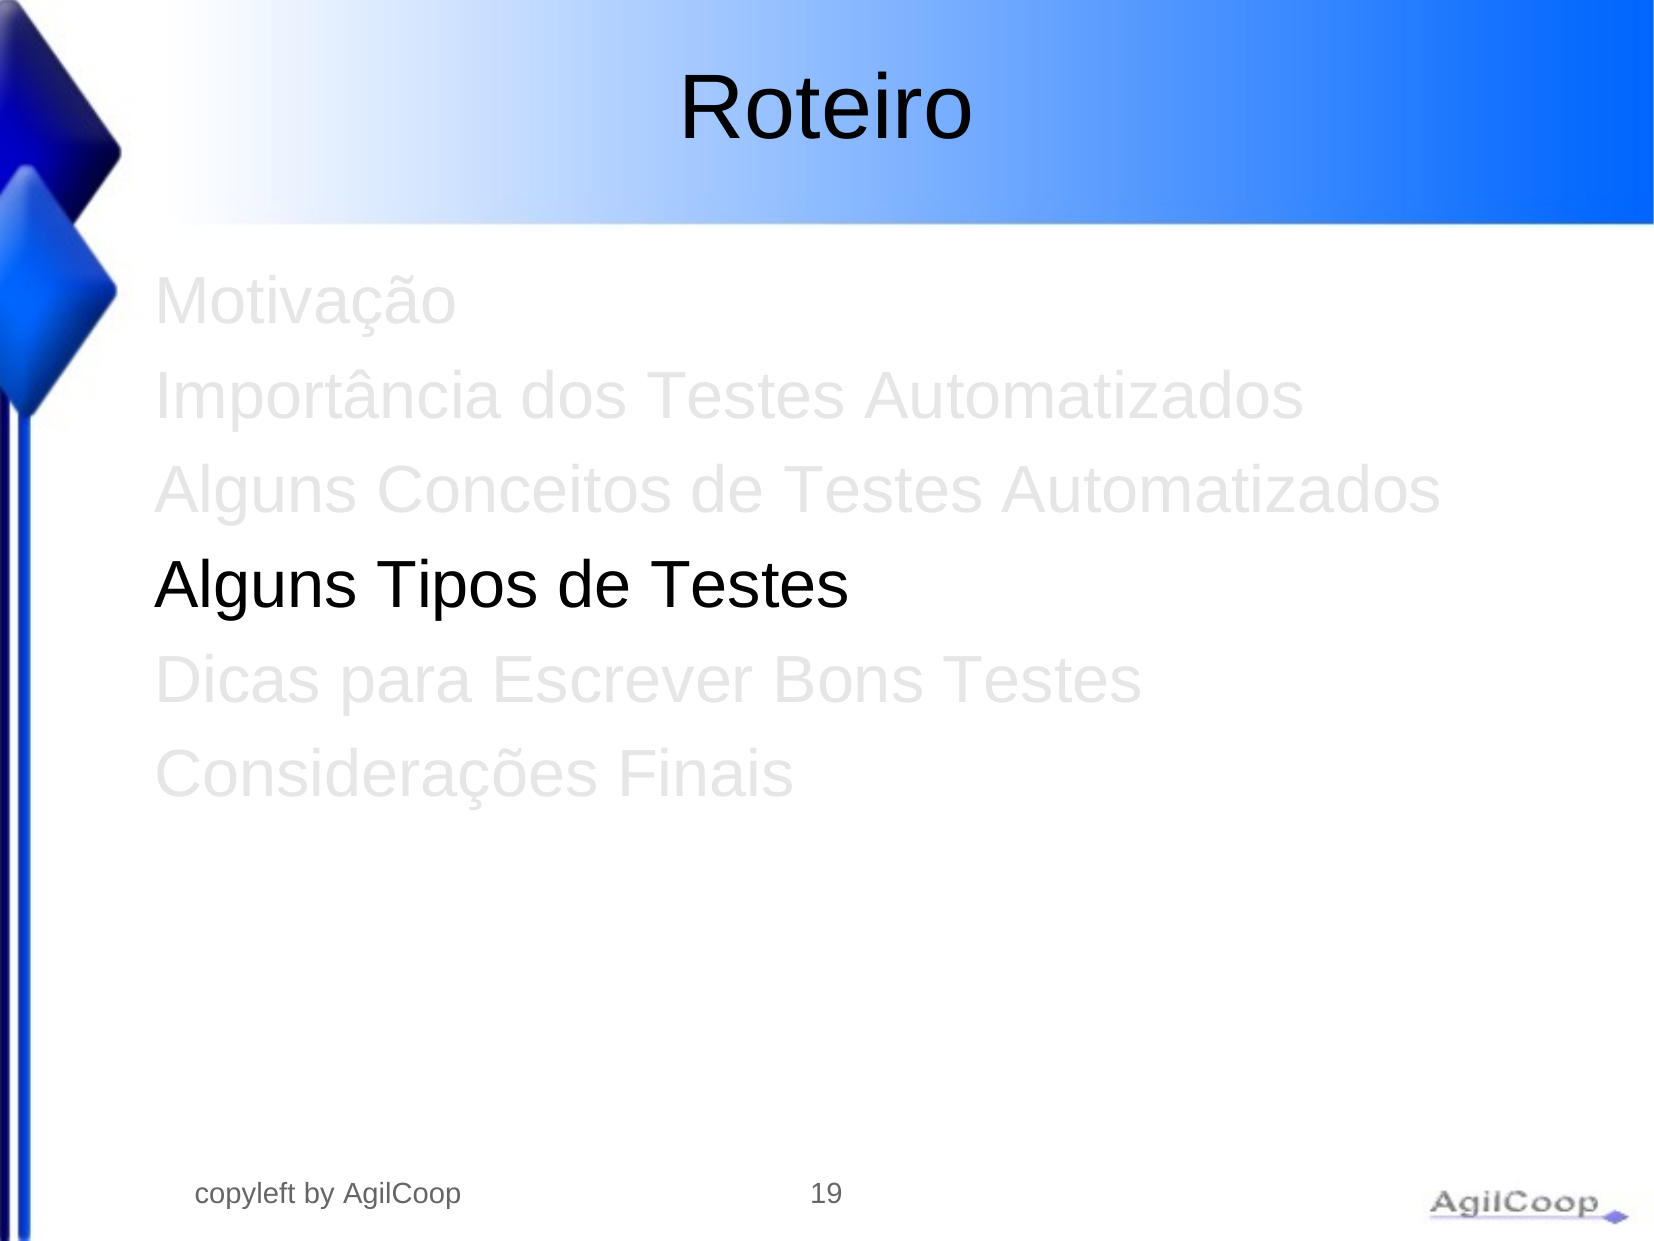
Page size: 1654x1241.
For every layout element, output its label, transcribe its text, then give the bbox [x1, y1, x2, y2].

list Motivação Importância dos Testes Automatizados Alguns Conceitos de Testes Automatizados Alguns Tipos de Testes Dicas para Escrever Bons Testes Considerações Finais [118, 271, 1607, 937]
picture [0, 0, 1654, 1241]
title Roteiro [82, 60, 1571, 163]
